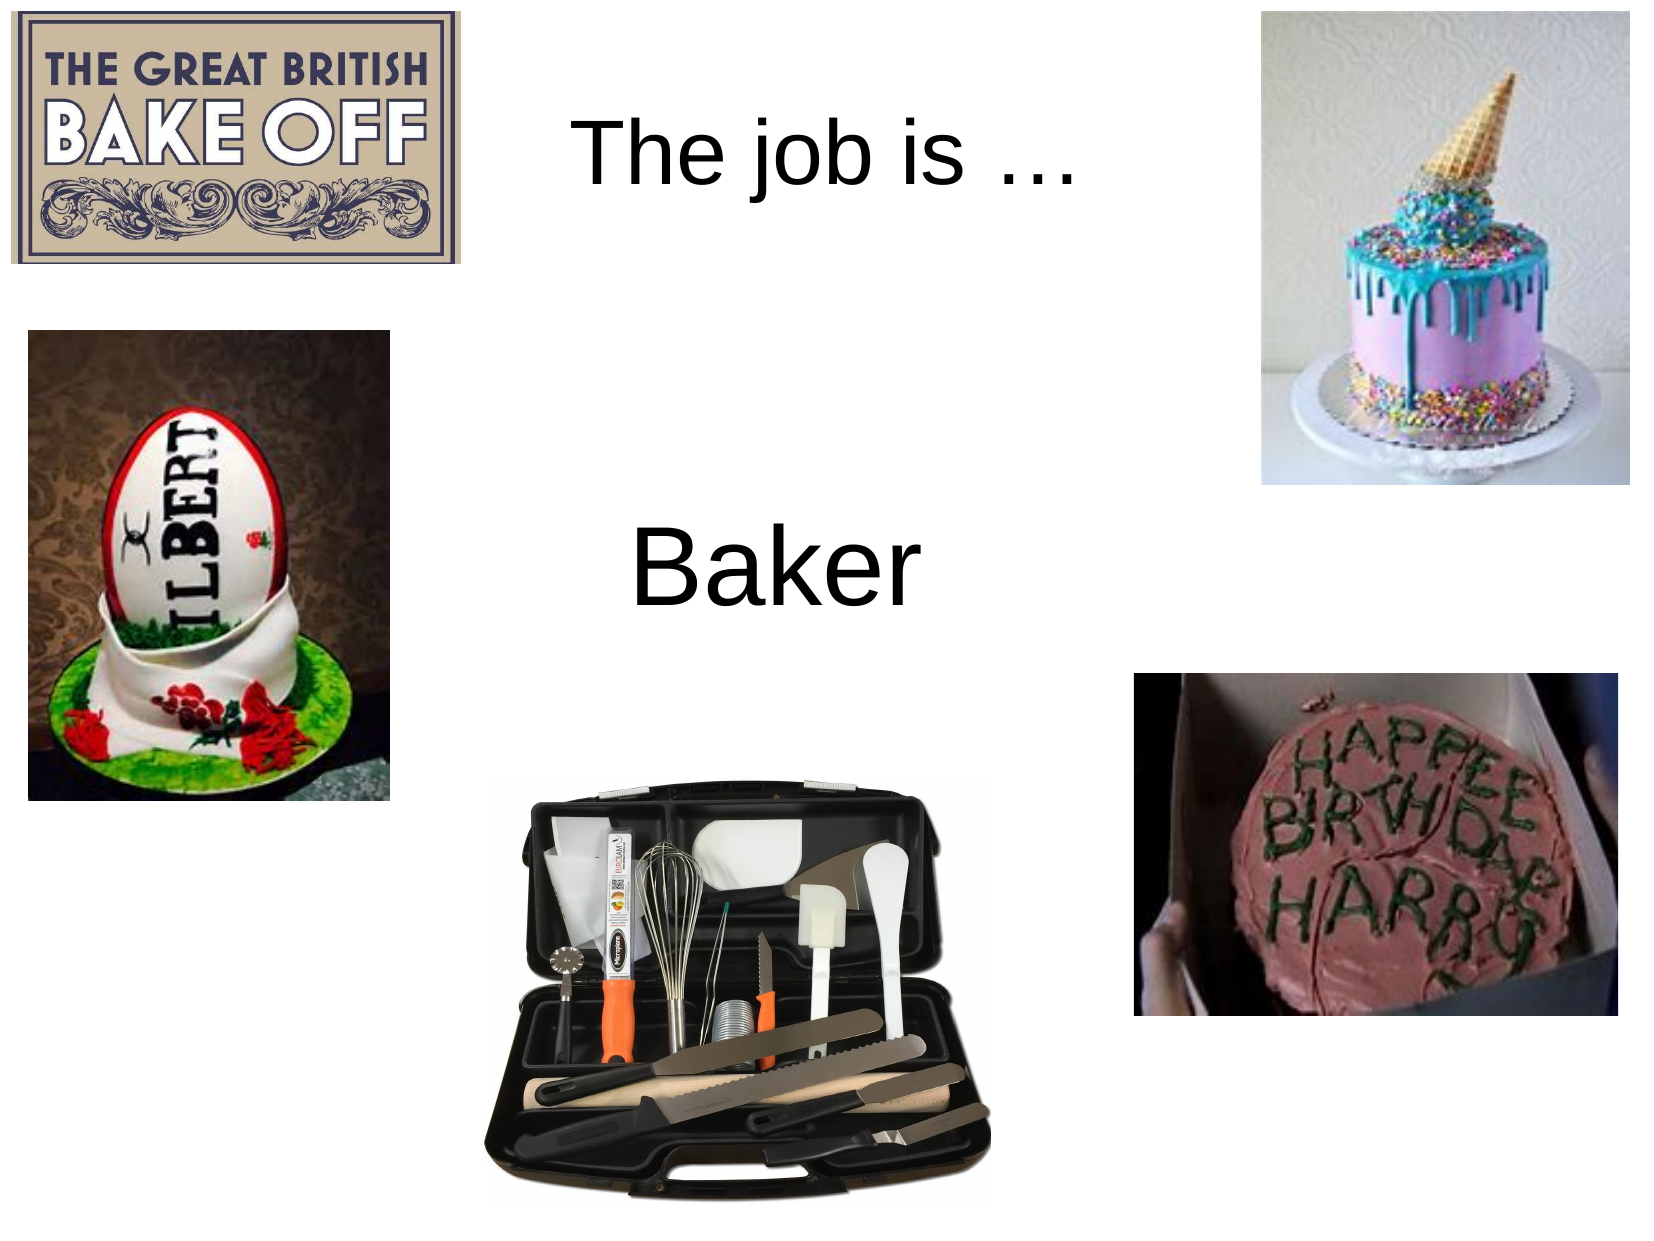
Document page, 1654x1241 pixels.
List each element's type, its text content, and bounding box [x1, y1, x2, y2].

picture [484, 774, 991, 1205]
picture [28, 330, 390, 801]
title The job is … [461, 49, 1261, 257]
text_box Baker [614, 496, 957, 637]
picture [1261, 11, 1630, 485]
picture [11, 11, 461, 264]
picture [1133, 673, 1619, 1016]
